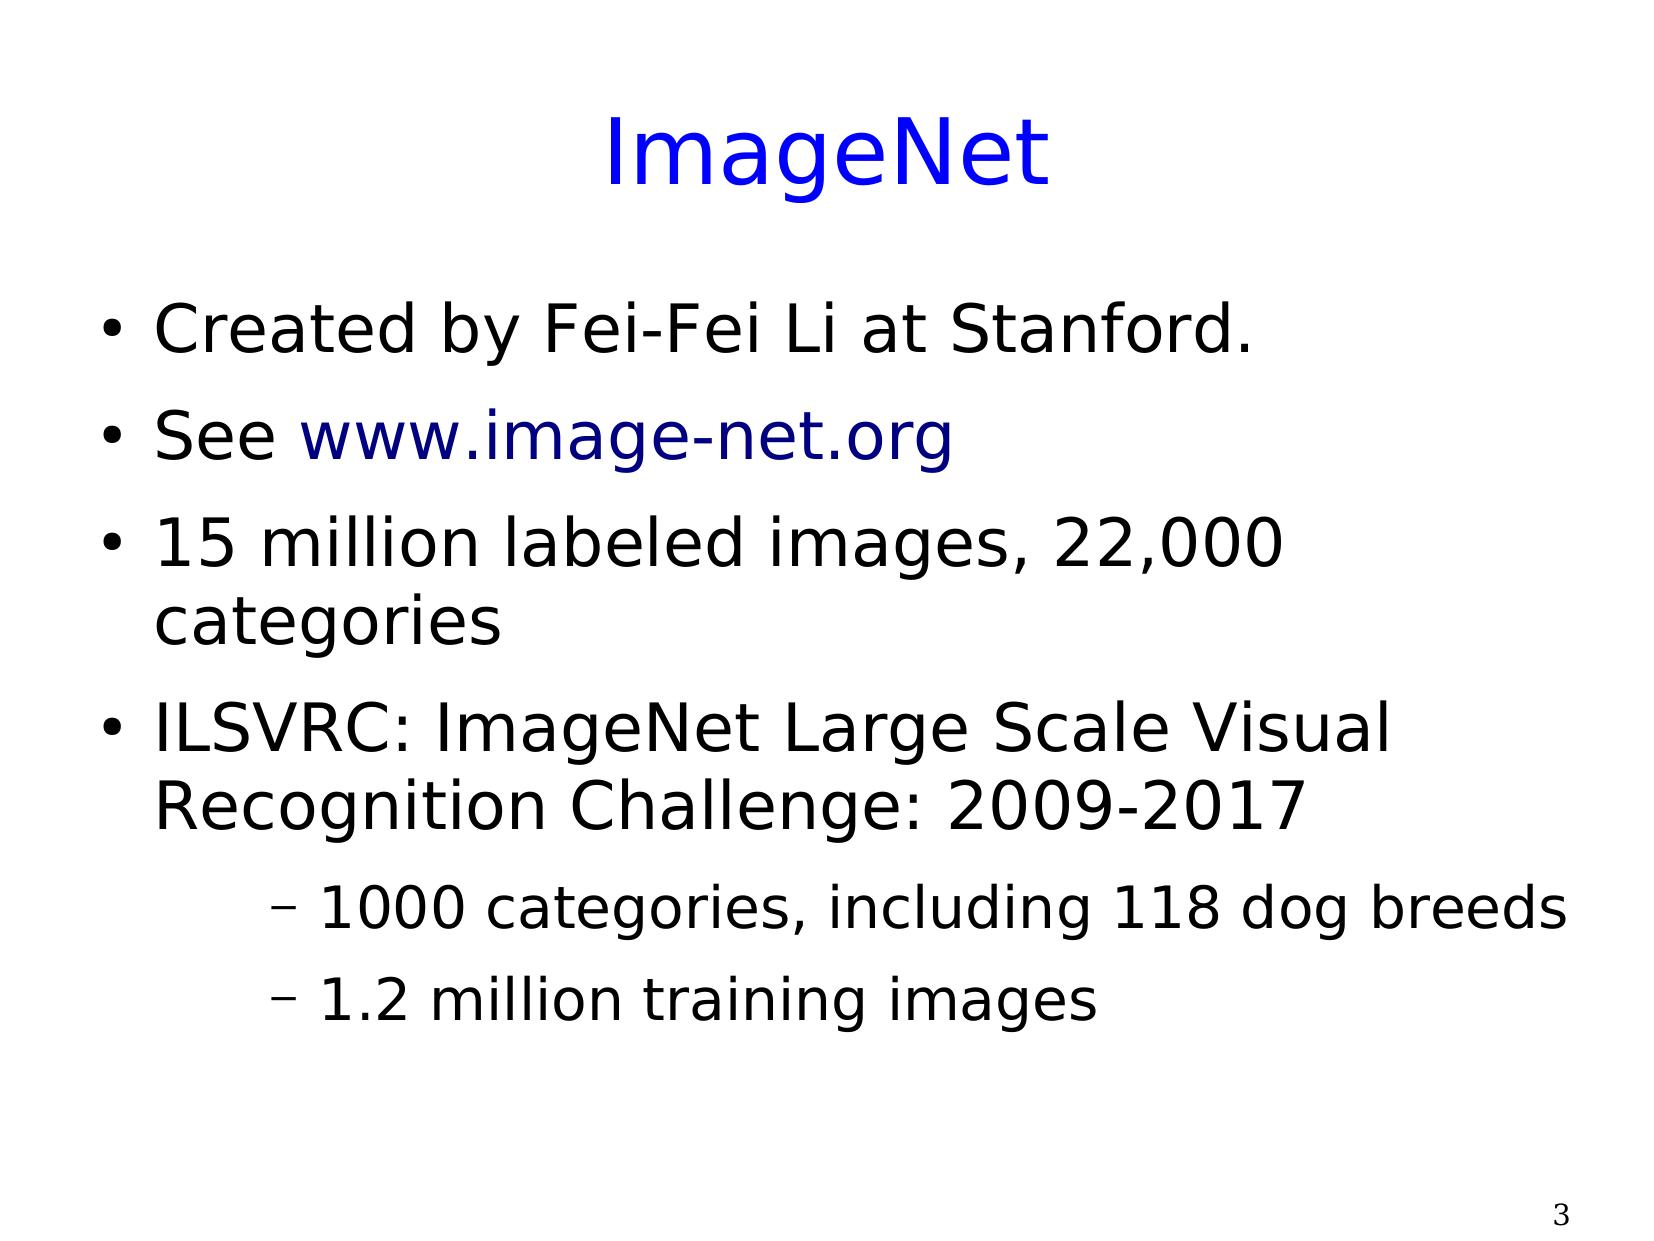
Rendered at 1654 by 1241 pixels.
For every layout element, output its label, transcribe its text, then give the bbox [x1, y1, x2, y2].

list Created by Fei-Fei Li at Stanford. See www.image-net.org 15 million labeled images, 22,000 categories ILSVRC: ImageNet Large Scale Visual Recognition Challenge: 2009-2017 1000 categories, including 118 dog breeds 1.2 million training images [82, 290, 1571, 1109]
title ImageNet [82, 49, 1571, 257]
